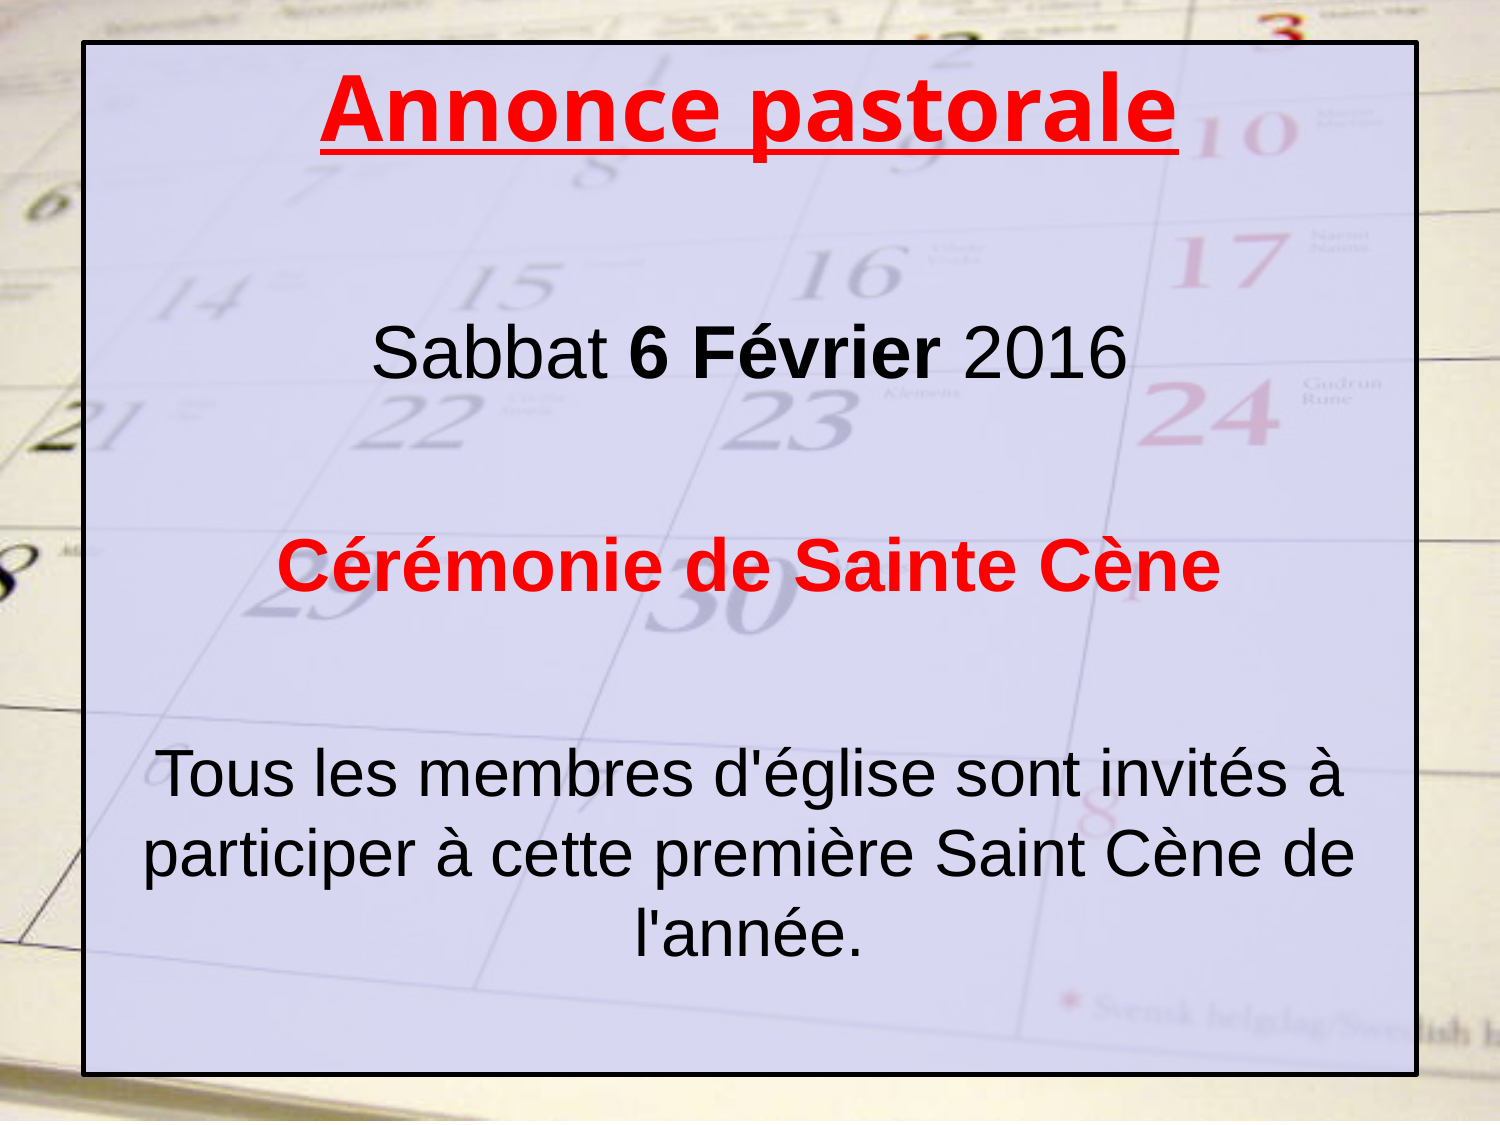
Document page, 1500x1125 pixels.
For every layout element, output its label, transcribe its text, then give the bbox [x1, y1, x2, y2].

text_box Annonce pastorale Sabbat 6 Février 2016 Cérémonie de Sainte Cène Tous les membres d'église sont invités à participer à cette première Saint Cène de l'année. [83, 42, 1417, 1075]
picture [0, 0, 1500, 1122]
